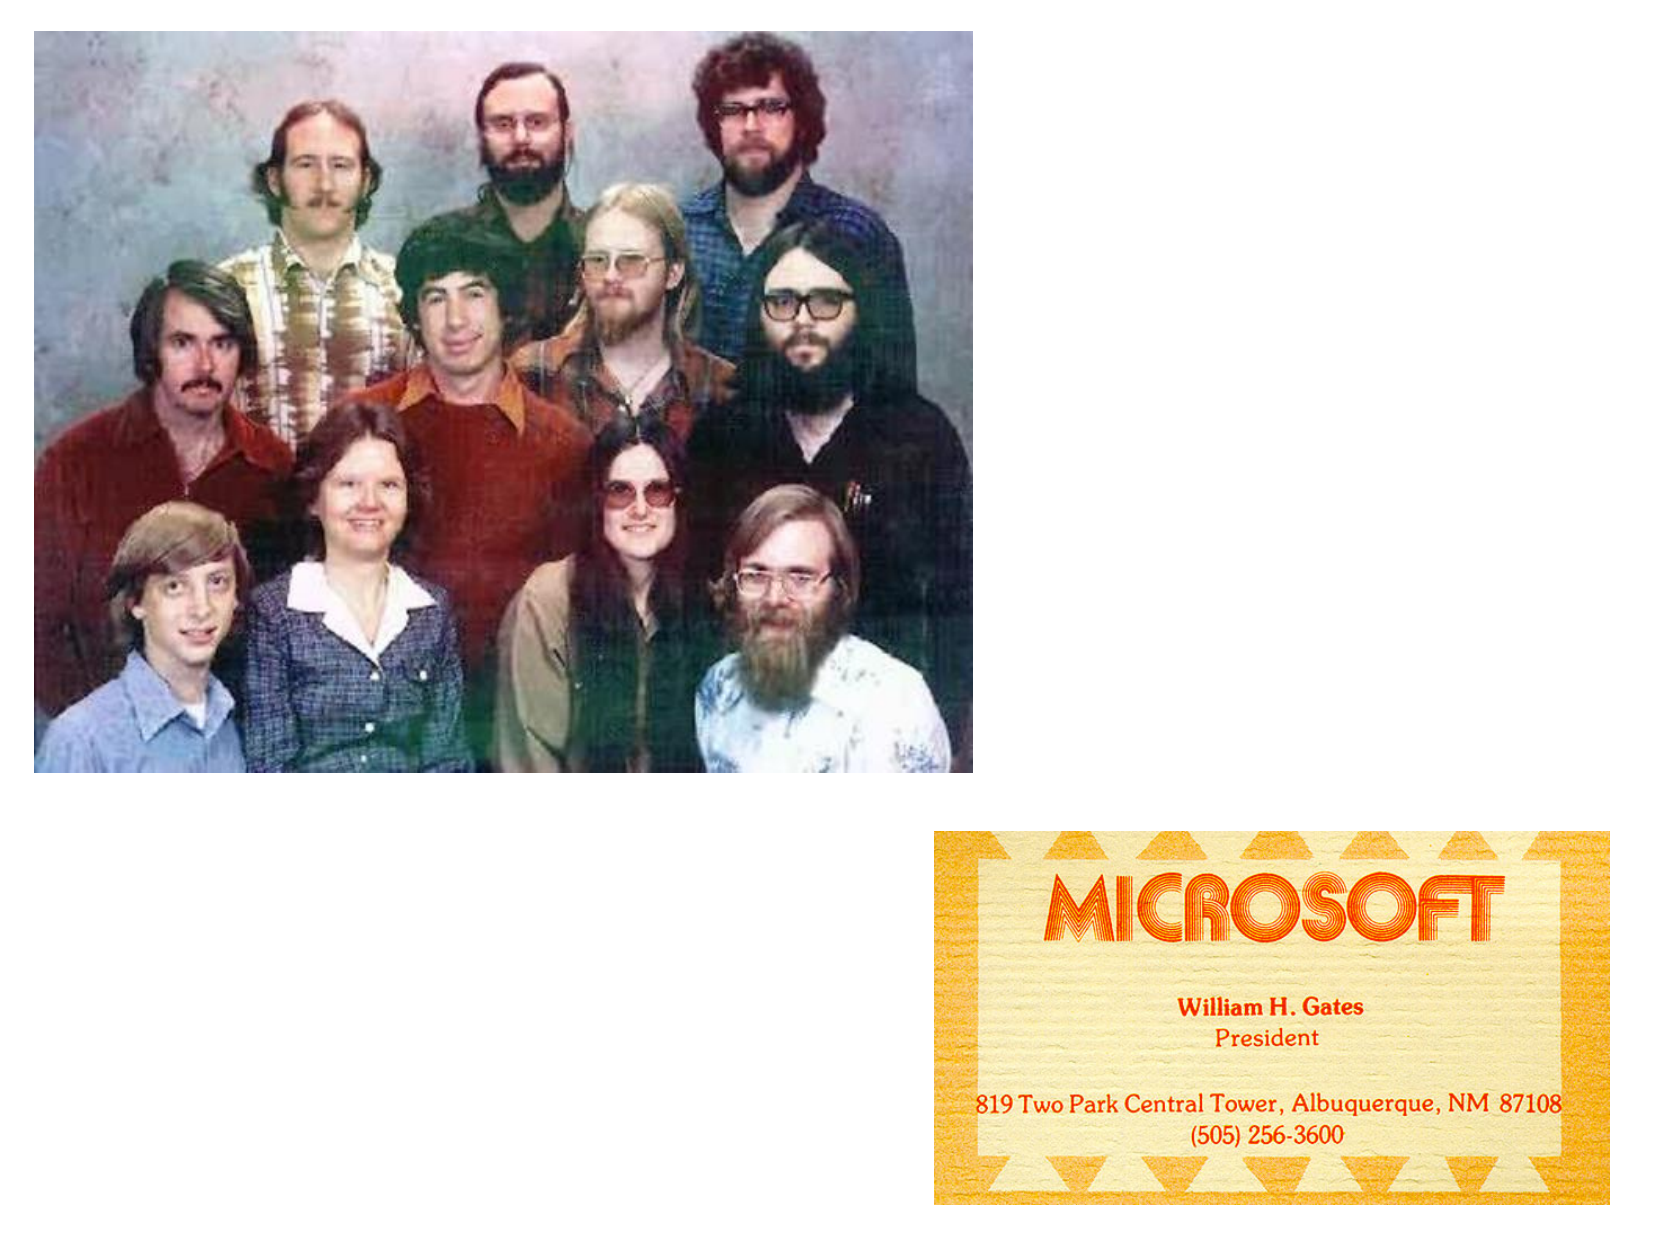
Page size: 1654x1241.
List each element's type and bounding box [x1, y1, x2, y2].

picture [34, 31, 973, 773]
picture [934, 831, 1610, 1206]
